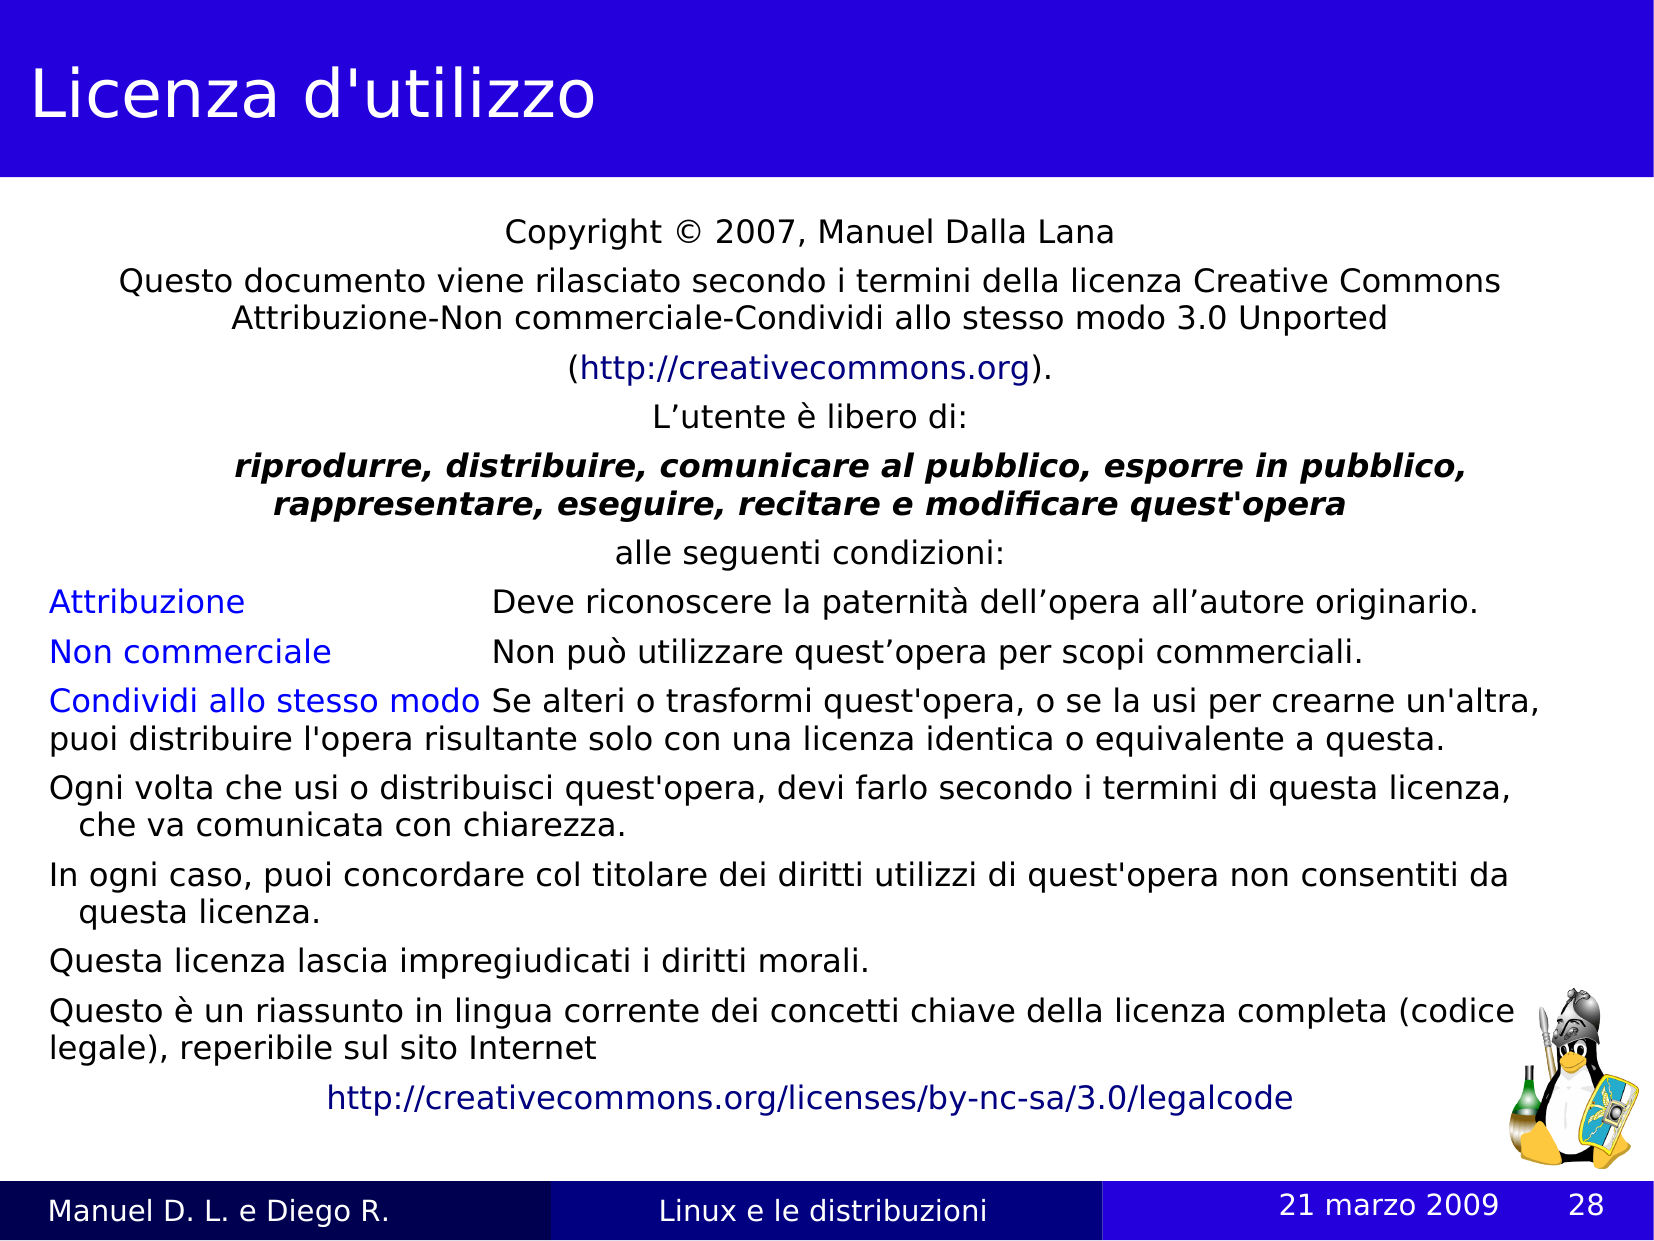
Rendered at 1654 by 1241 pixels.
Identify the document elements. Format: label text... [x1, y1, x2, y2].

title Licenza d'utilizzo [29, 0, 1518, 193]
picture [1509, 988, 1639, 1169]
text_box Copyright © 2007, Manuel Dalla Lana Questo documento viene rilasciato secondo i termini della licenza Creative Commons Attribuzione-Non commerciale-Condividi allo stesso modo 3.0 Unported (http://creativecommons.org). L’utente è libero di: riprodurre, distribuire, comunicare al pubblico, esporre in pubblico, rappresentare, eseguire, recitare e modificare quest'opera alle seguenti condizioni: Attribuzione Deve riconoscere la paternità dell’opera all’autore originario. Non commerciale Non può utilizzare quest’opera per scopi commerciali. Condividi allo stesso modo Se alteri o trasformi quest'opera, o se la usi per crearne un'altra, puoi distribuire l'opera risultante solo con una licenza identica o equivalente a questa. Ogni volta che usi o distribuisci quest'opera, devi farlo secondo i termini di questa licenza, che va comunicata con chiarezza. In ogni caso, puoi concordare col titolare dei diritti utilizzi di quest'opera non consentiti da questa licenza. Questa licenza lascia impregiudicati i diritti morali. Questo è un riassunto in lingua corrente dei concetti chiave della licenza completa (codice legale), reperibile sul sito Internet http://creativecommons.org/licenses/by-nc-sa/3.0/legalcode [34, 205, 1595, 1152]
